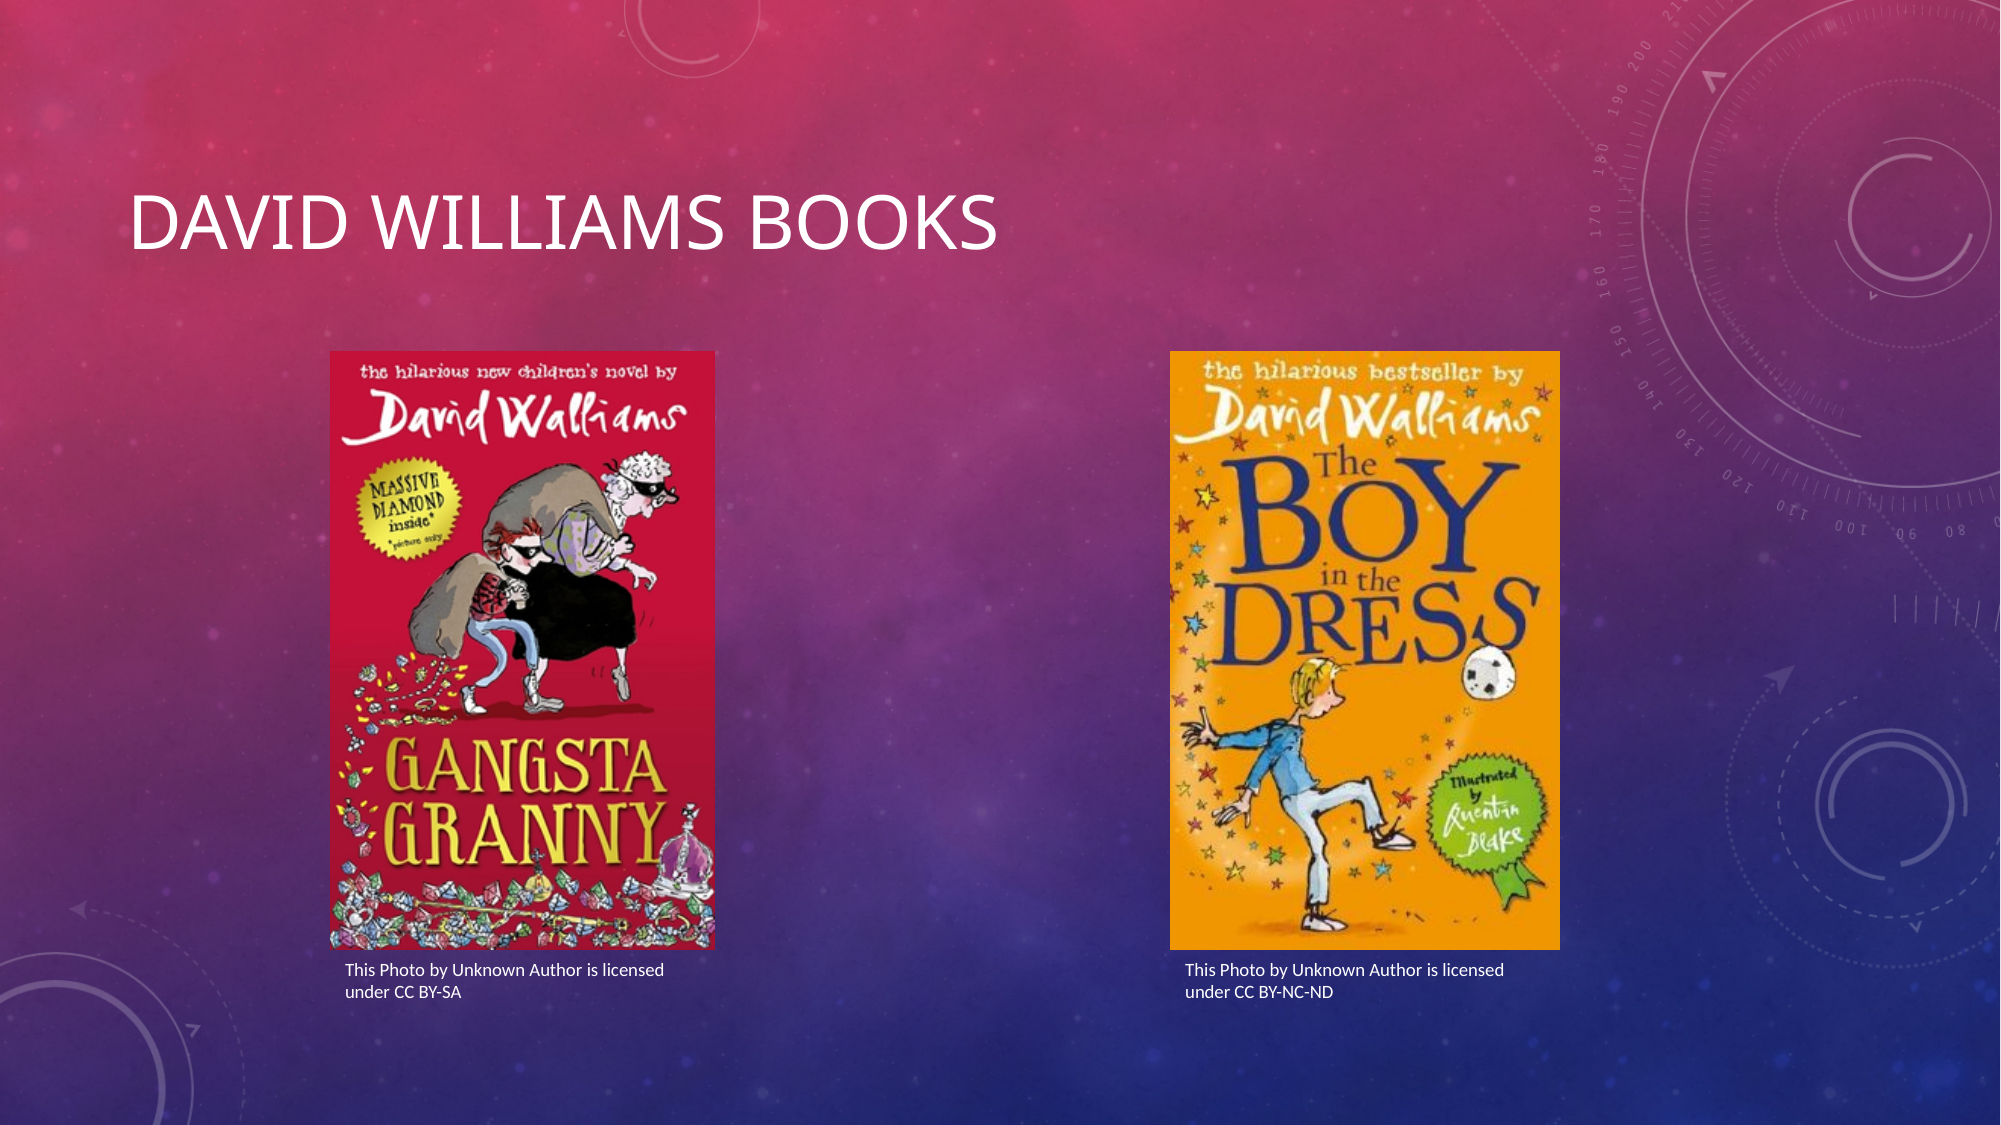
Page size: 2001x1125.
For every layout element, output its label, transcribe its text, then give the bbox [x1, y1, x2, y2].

title David Williams books [112, 99, 1775, 339]
picture [1170, 351, 1560, 950]
text_box This Photo by Unknown Author is licensed under CC BY-SA [330, 950, 715, 1011]
picture [330, 351, 715, 950]
text_box This Photo by Unknown Author is licensed under CC BY-NC-ND [1170, 950, 1560, 1011]
